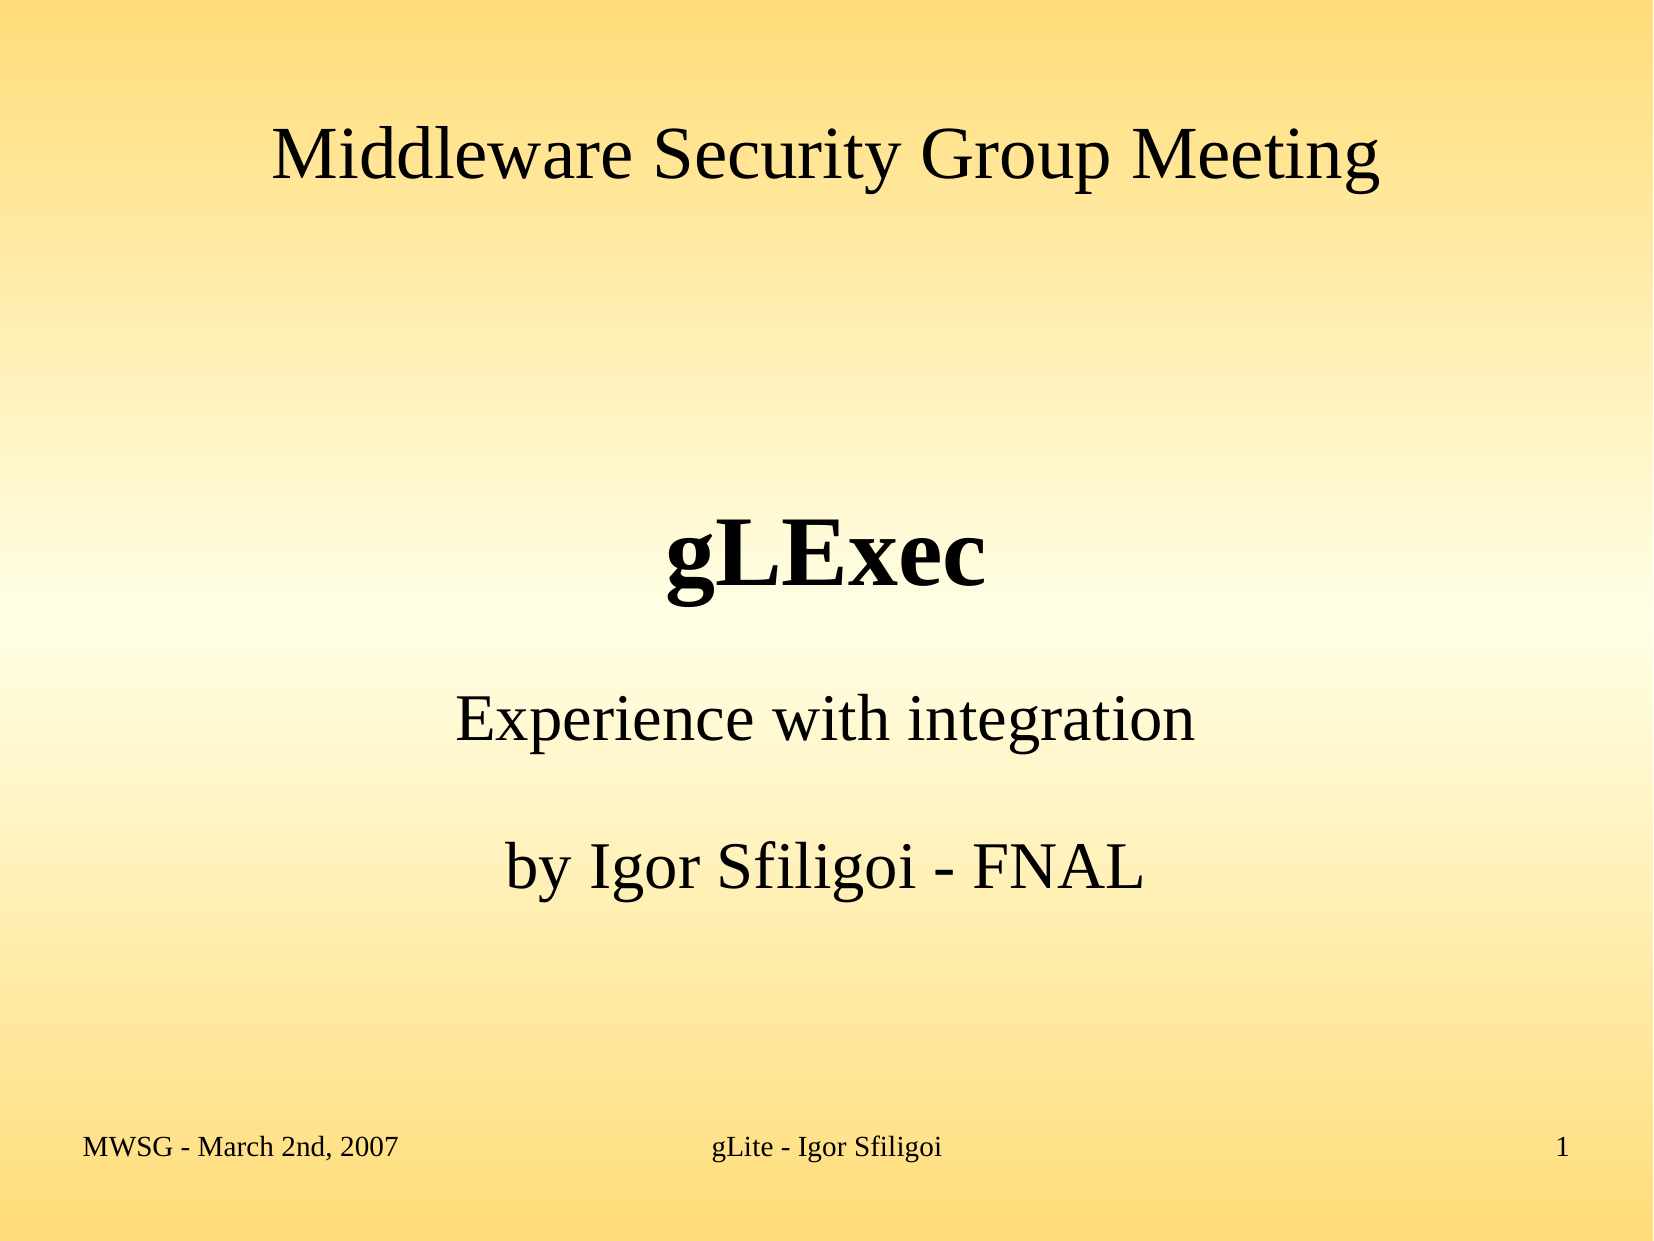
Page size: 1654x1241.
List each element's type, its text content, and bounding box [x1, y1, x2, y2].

title Middleware Security Group Meeting [82, 49, 1571, 257]
text_box gLExec Experience with integration by Igor Sfiligoi - FNAL [82, 290, 1571, 1109]
